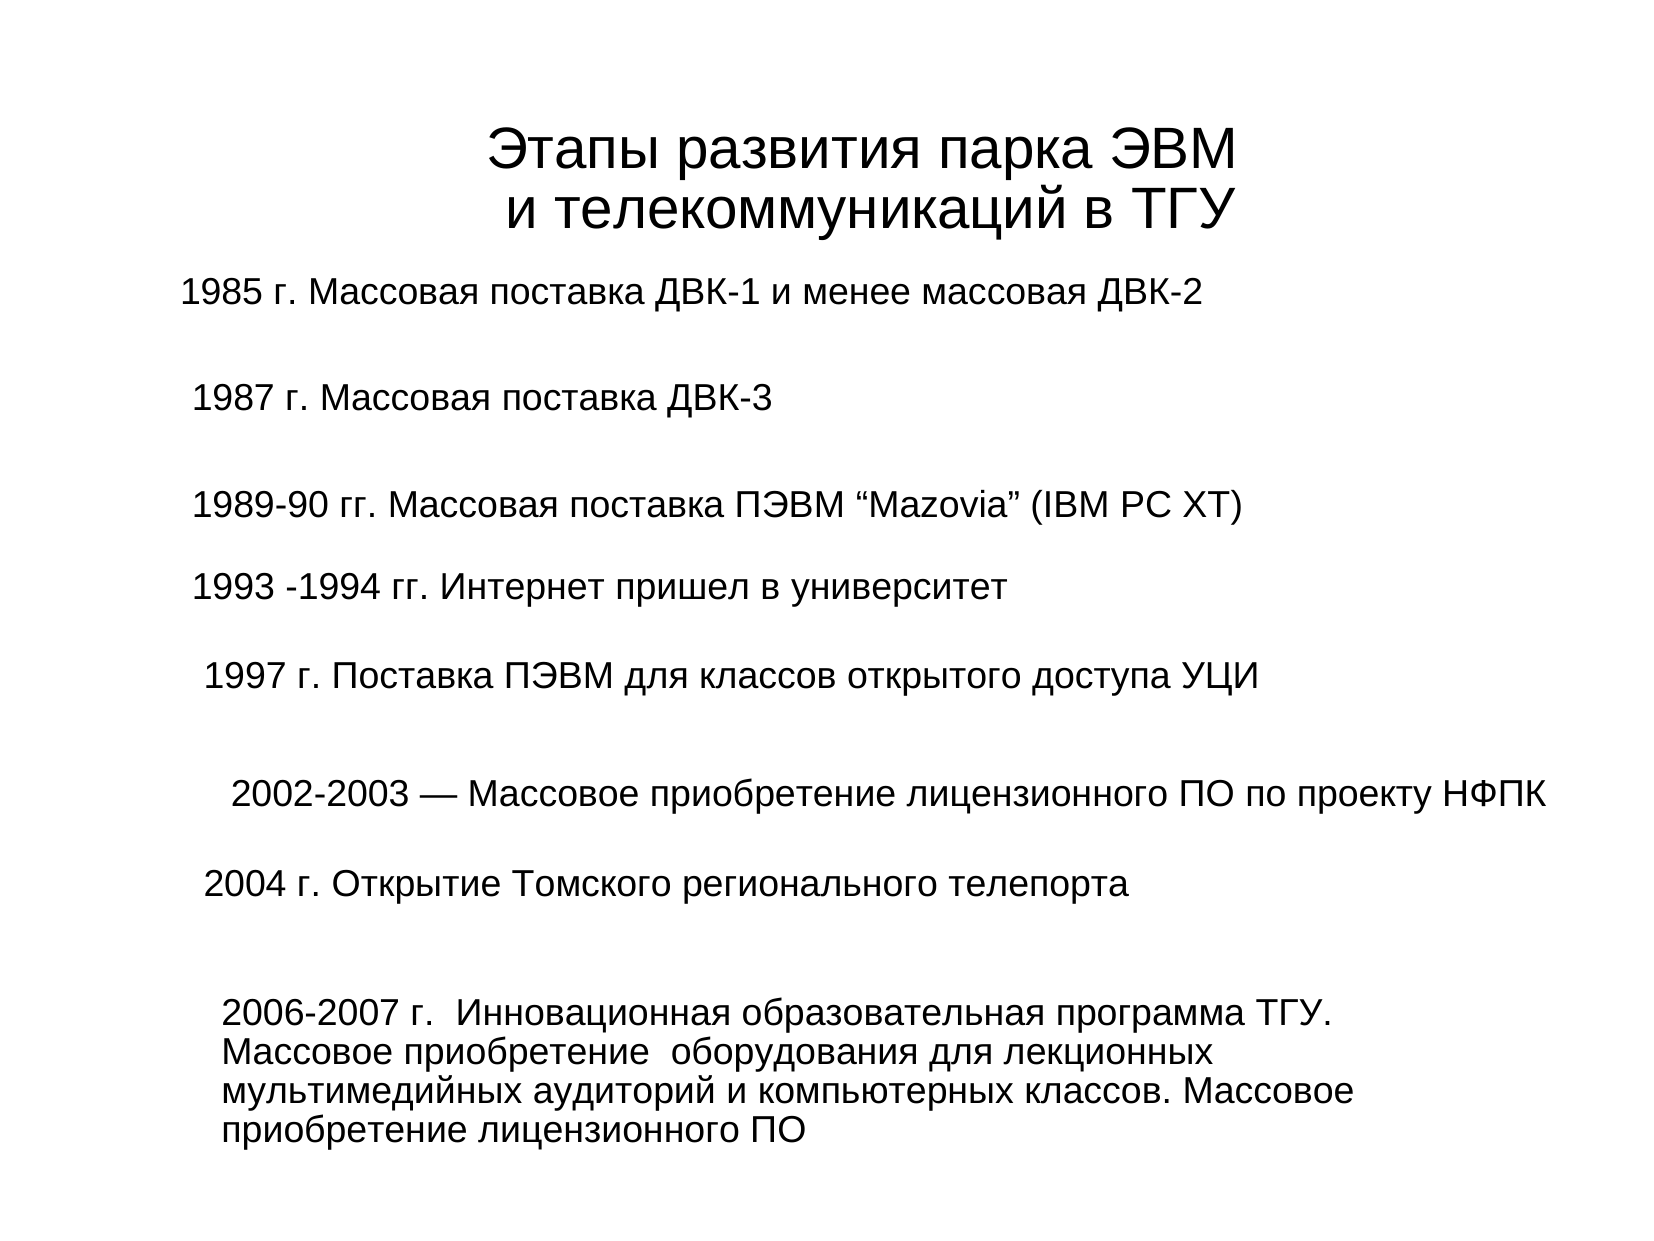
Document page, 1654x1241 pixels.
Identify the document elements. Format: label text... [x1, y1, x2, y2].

text_box 1987 г. Массовая поставка ДВК-3 [177, 371, 1406, 427]
text_box 2004 г. Открытие Томского регионального телепорта [188, 857, 1418, 913]
text_box 1993 -1994 гг. Интернет пришел в университет [177, 561, 1406, 616]
text_box 1989-90 гг. Массовая поставка ПЭВМ “Mazovia” (IBM PC XT) [177, 478, 1406, 533]
text_box 2002-2003 — Массовое приобретение лицензионного ПО по проекту НФПК [216, 767, 1654, 825]
text_box 2006-2007 г. Инновационная образовательная программа ТГУ. Массовое приобретение оборудования для лекционных мультимедийных аудиторий и компьютерных классов. Массовое приобретение лицензионного ПО [206, 986, 1436, 1158]
text_box 1985 г. Массовая поставка ДВК-1 и менее массовая ДВК-2 [165, 265, 1394, 321]
text_box Этапы развития парка ЭВМ и телекоммуникаций в ТГУ [153, 112, 1572, 249]
text_box 1997 г. Поставка ПЭВМ для классов открытого доступа УЦИ [188, 649, 1418, 705]
